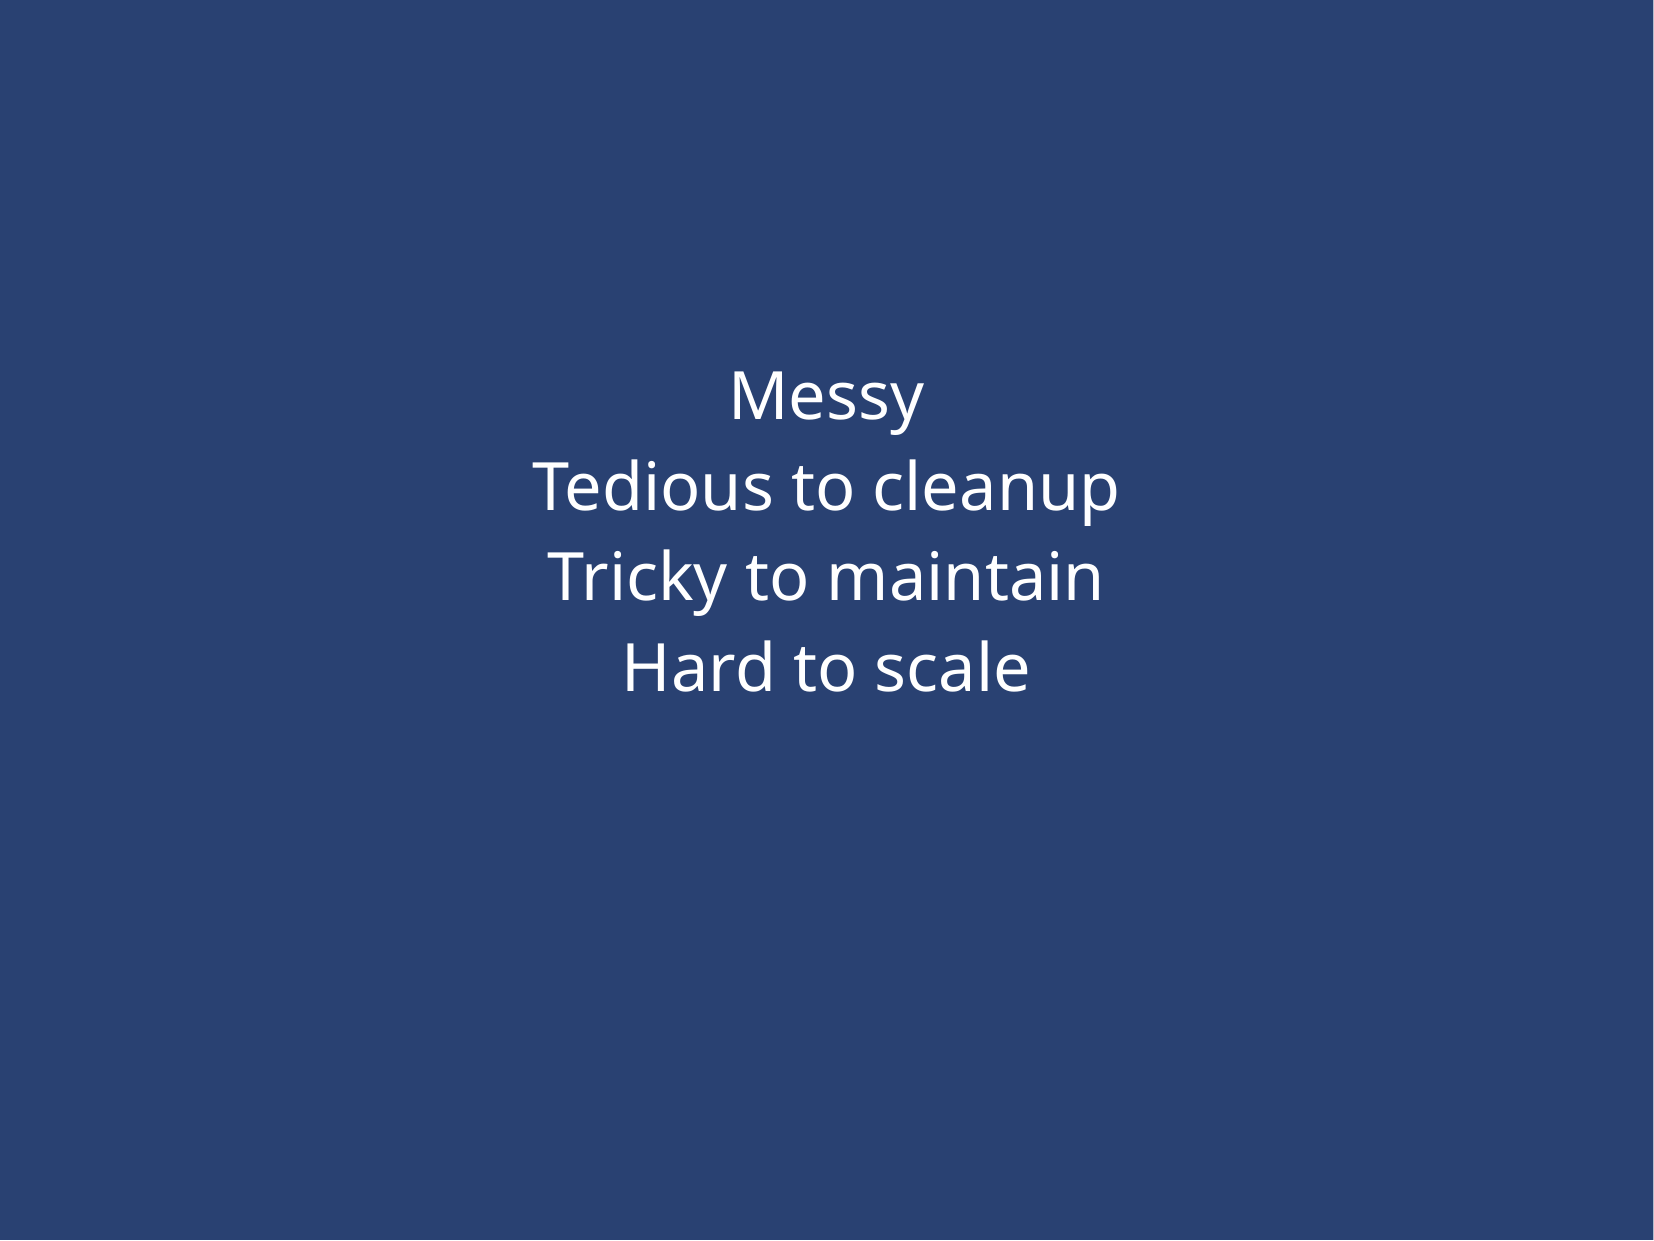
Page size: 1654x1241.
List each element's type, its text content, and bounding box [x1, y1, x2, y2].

subtitle Messy Tedious to cleanup Tricky to maintain Hard to scale [82, 49, 1571, 1109]
